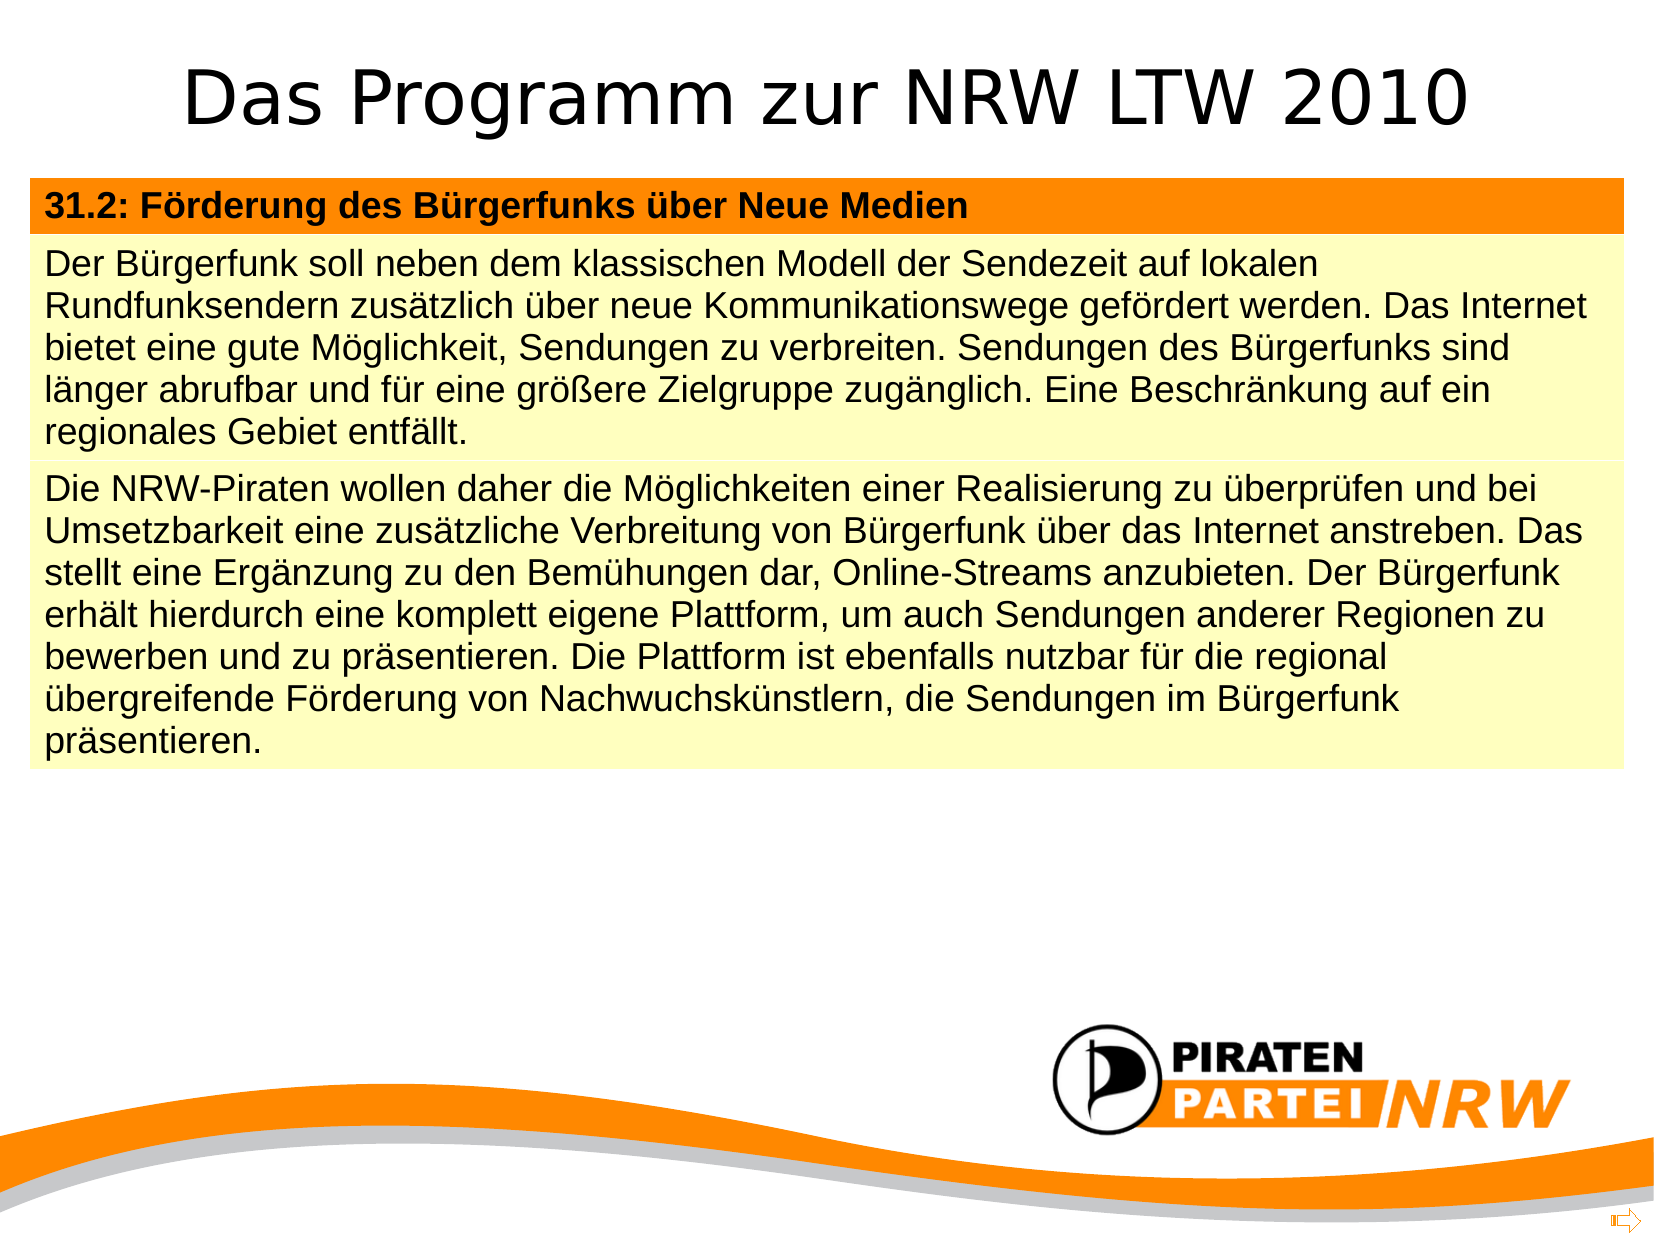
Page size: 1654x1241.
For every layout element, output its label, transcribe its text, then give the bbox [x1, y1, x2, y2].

title Das Programm zur NRW LTW 2010 [82, 54, 1571, 143]
picture [1045, 1021, 1579, 1140]
table_header 31.2: Förderung des Bürgerfunks über Neue Medien [30, 178, 1624, 234]
table_cell Der Bürgerfunk soll neben dem klassischen Modell der Sendezeit auf lokalen Rundfunksendern zusätzlich über neue Kommunikationswege gefördert werden. Das Internet bietet eine gute Möglichkeit, Sendungen zu verbreiten. Sendungen des Bürgerfunks sind länger abrufbar und für eine größere Zielgruppe zugänglich. Eine Beschränkung auf ein regionales Gebiet entfällt. [30, 235, 1624, 460]
table_cell Die NRW-Piraten wollen daher die Möglichkeiten einer Realisierung zu überprüfen und bei Umsetzbarkeit eine zusätzliche Verbreitung von Bürgerfunk über das Internet anstreben. Das stellt eine Ergänzung zu den Bemühungen dar, Online-Streams anzubieten. Der Bürgerfunk erhält hierdurch eine komplett eigene Plattform, um auch Sendungen anderer Regionen zu bewerben und zu präsentieren. Die Plattform ist ebenfalls nutzbar für die regional übergreifende Förderung von Nachwuchskünstlern, die Sendungen im Bürgerfunk präsentieren. [30, 461, 1624, 769]
